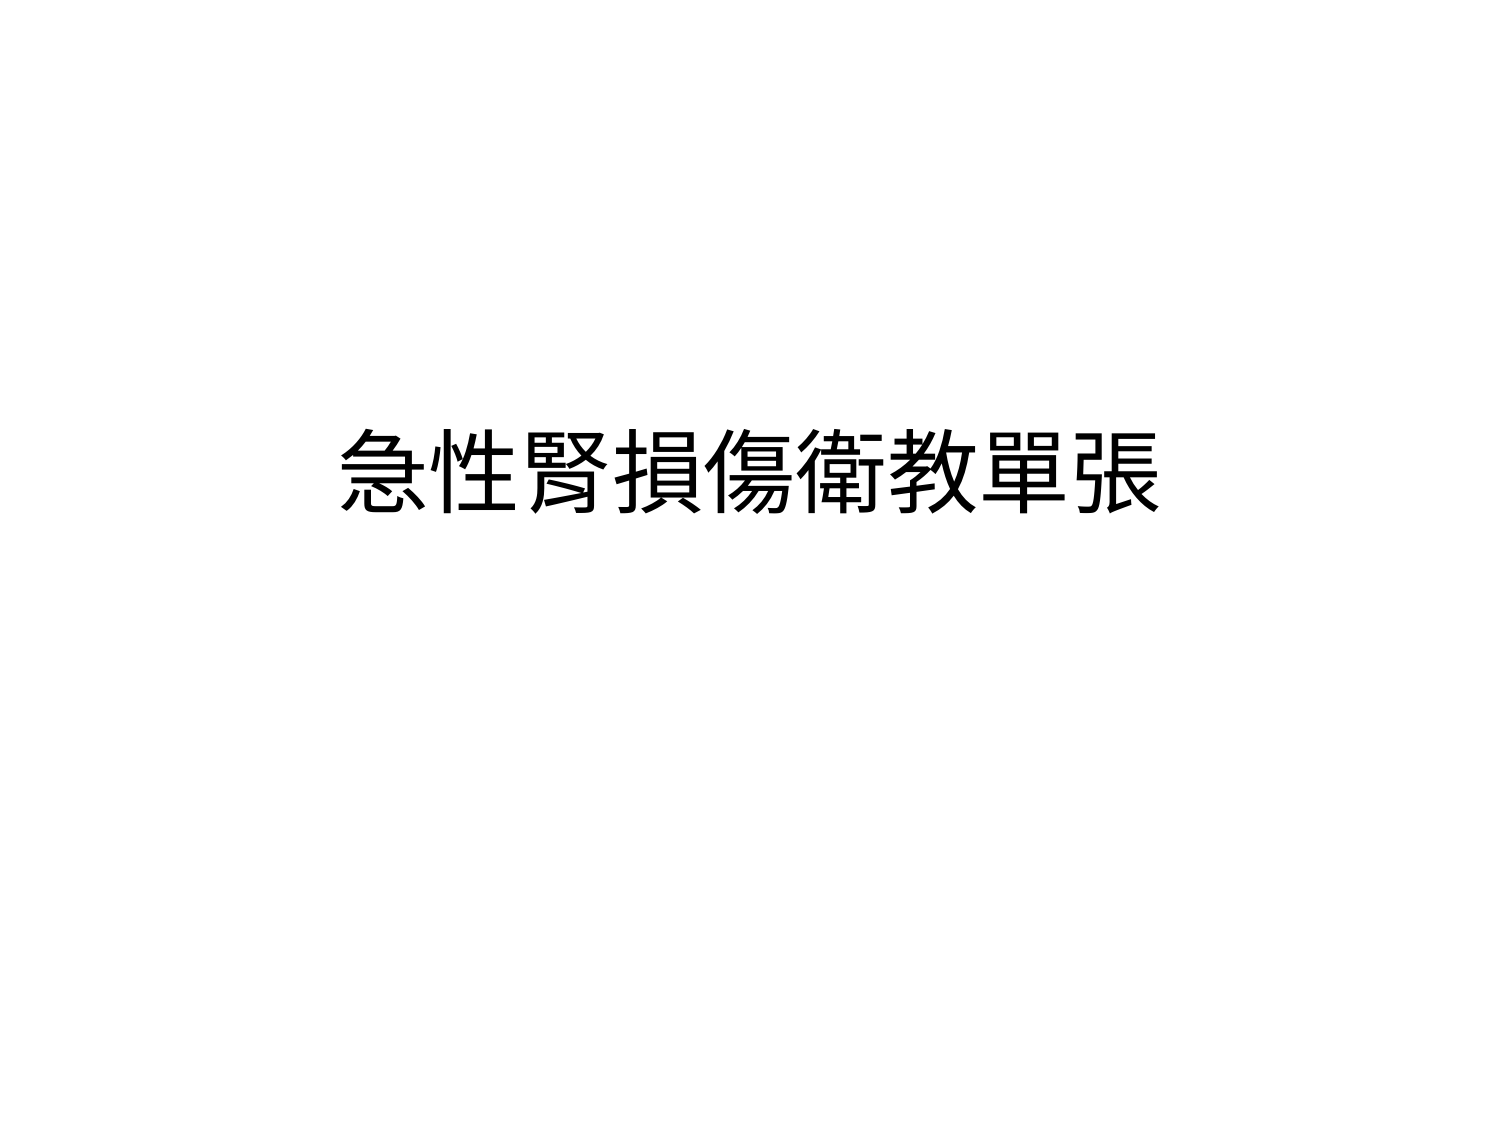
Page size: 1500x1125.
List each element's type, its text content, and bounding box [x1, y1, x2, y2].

title 急性腎損傷衛教單張 [112, 349, 1388, 591]
